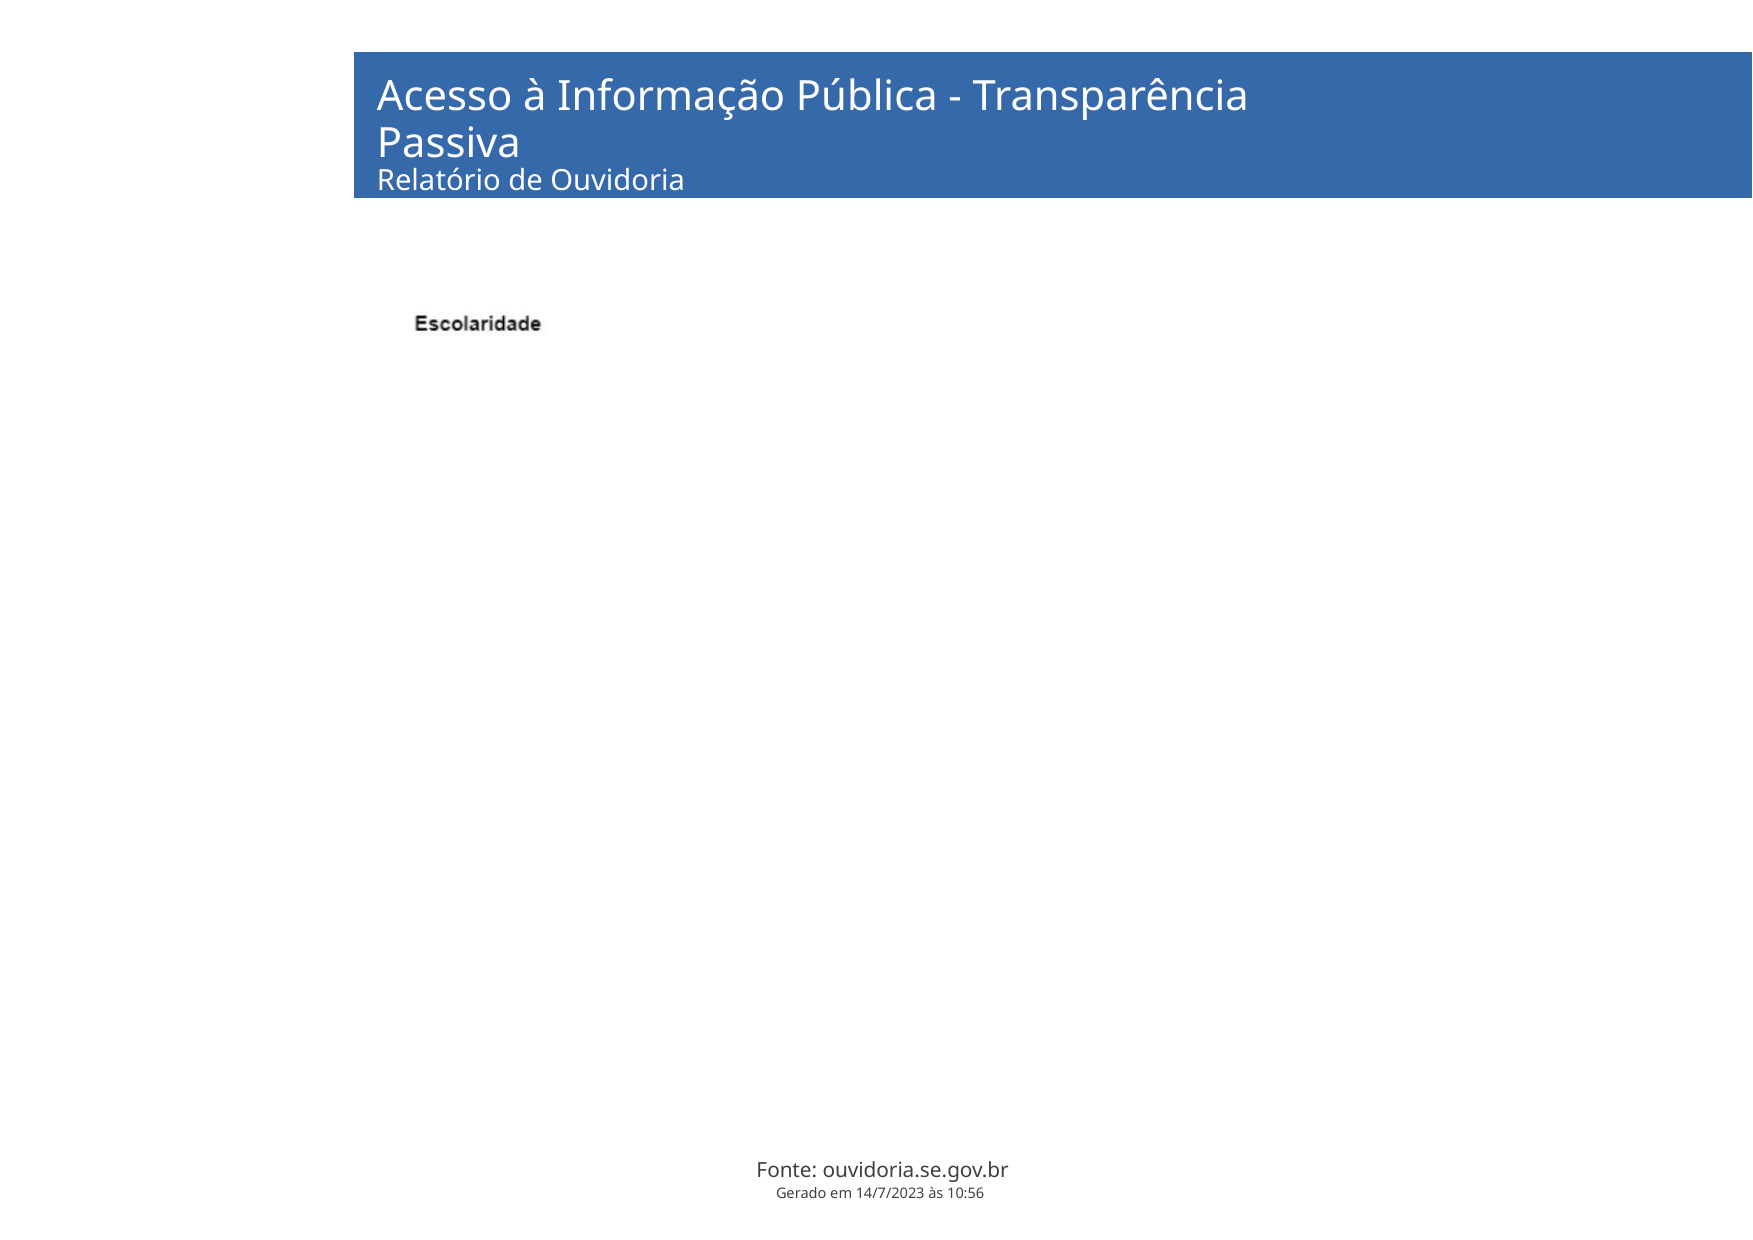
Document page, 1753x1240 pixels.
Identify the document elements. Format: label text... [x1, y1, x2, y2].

text_box [155, 211, 1599, 1028]
text_box Acesso à Informação Pública - Transparência Passiva Relatório de Ouvidoria EMSETUR - Junho a Junho de 2023 [376, 72, 1403, 228]
text_box Fonte: ouvidoria.se.gov.br Gerado em 14/7/2023 às 10:56 [756, 1158, 1023, 1202]
text_box [354, 52, 1752, 198]
